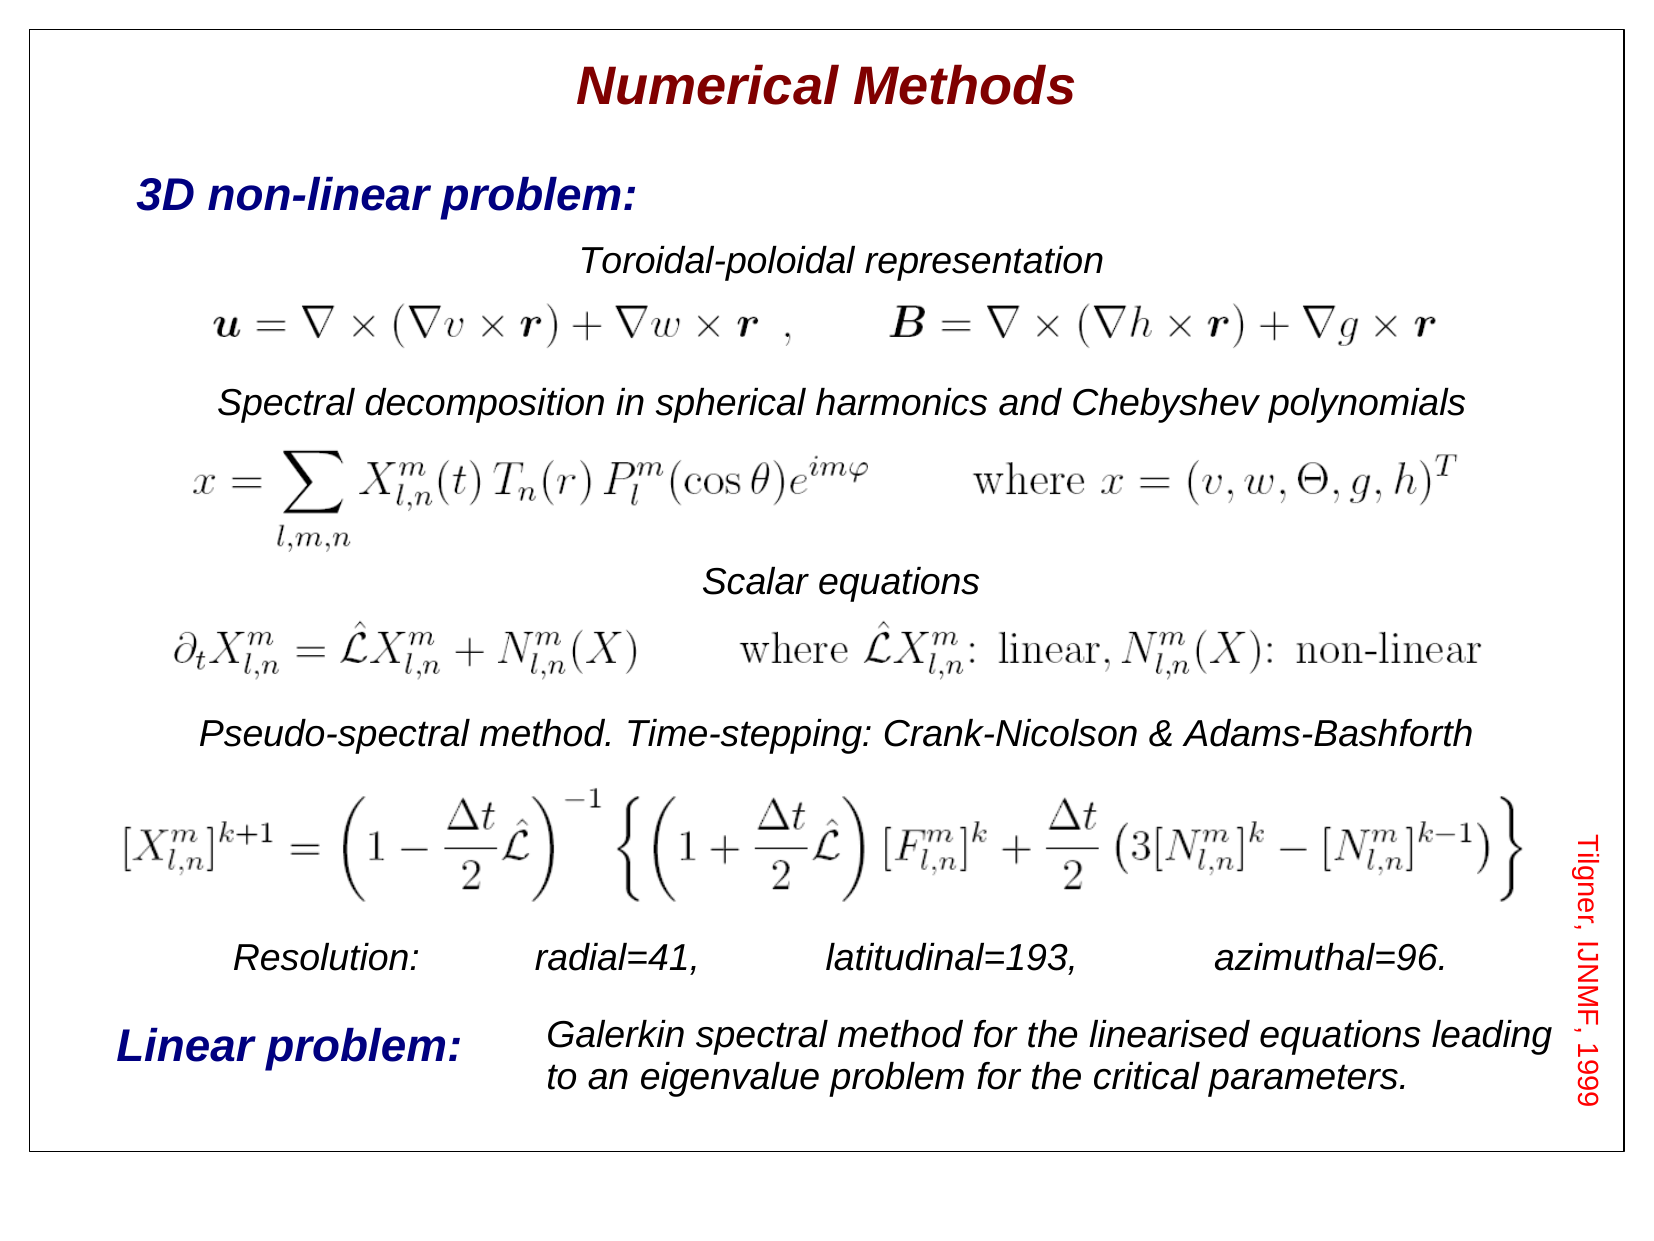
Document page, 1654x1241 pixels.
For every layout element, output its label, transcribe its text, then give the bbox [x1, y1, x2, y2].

text_box Spectral decomposition in spherical harmonics and Chebyshev polynomials [202, 371, 1482, 429]
text_box Galerkin spectral method for the linearised equations leading to an eigenvalue problem for the critical parameters. [531, 1003, 1565, 1103]
picture [183, 435, 1471, 560]
text_box 3D non-linear problem: [121, 159, 644, 235]
text_box Linear problem: [101, 1009, 472, 1086]
text_box Resolution: radial=41, latitudinal=193, azimuthal=96. [218, 927, 1466, 984]
picture [163, 612, 1490, 684]
text_box Tilgner, IJNMF, 1999 [1565, 820, 1614, 1127]
text_box Scalar equations [687, 560, 996, 609]
text_box Pseudo-spectral method. Time-stepping: Crank-Nicolson & Adams-Bashforth [184, 702, 1490, 760]
text_box Numerical Methods [561, 45, 1093, 121]
picture [116, 780, 1537, 917]
text_box Toroidal-poloidal representation [563, 230, 1120, 288]
picture [212, 299, 1441, 356]
